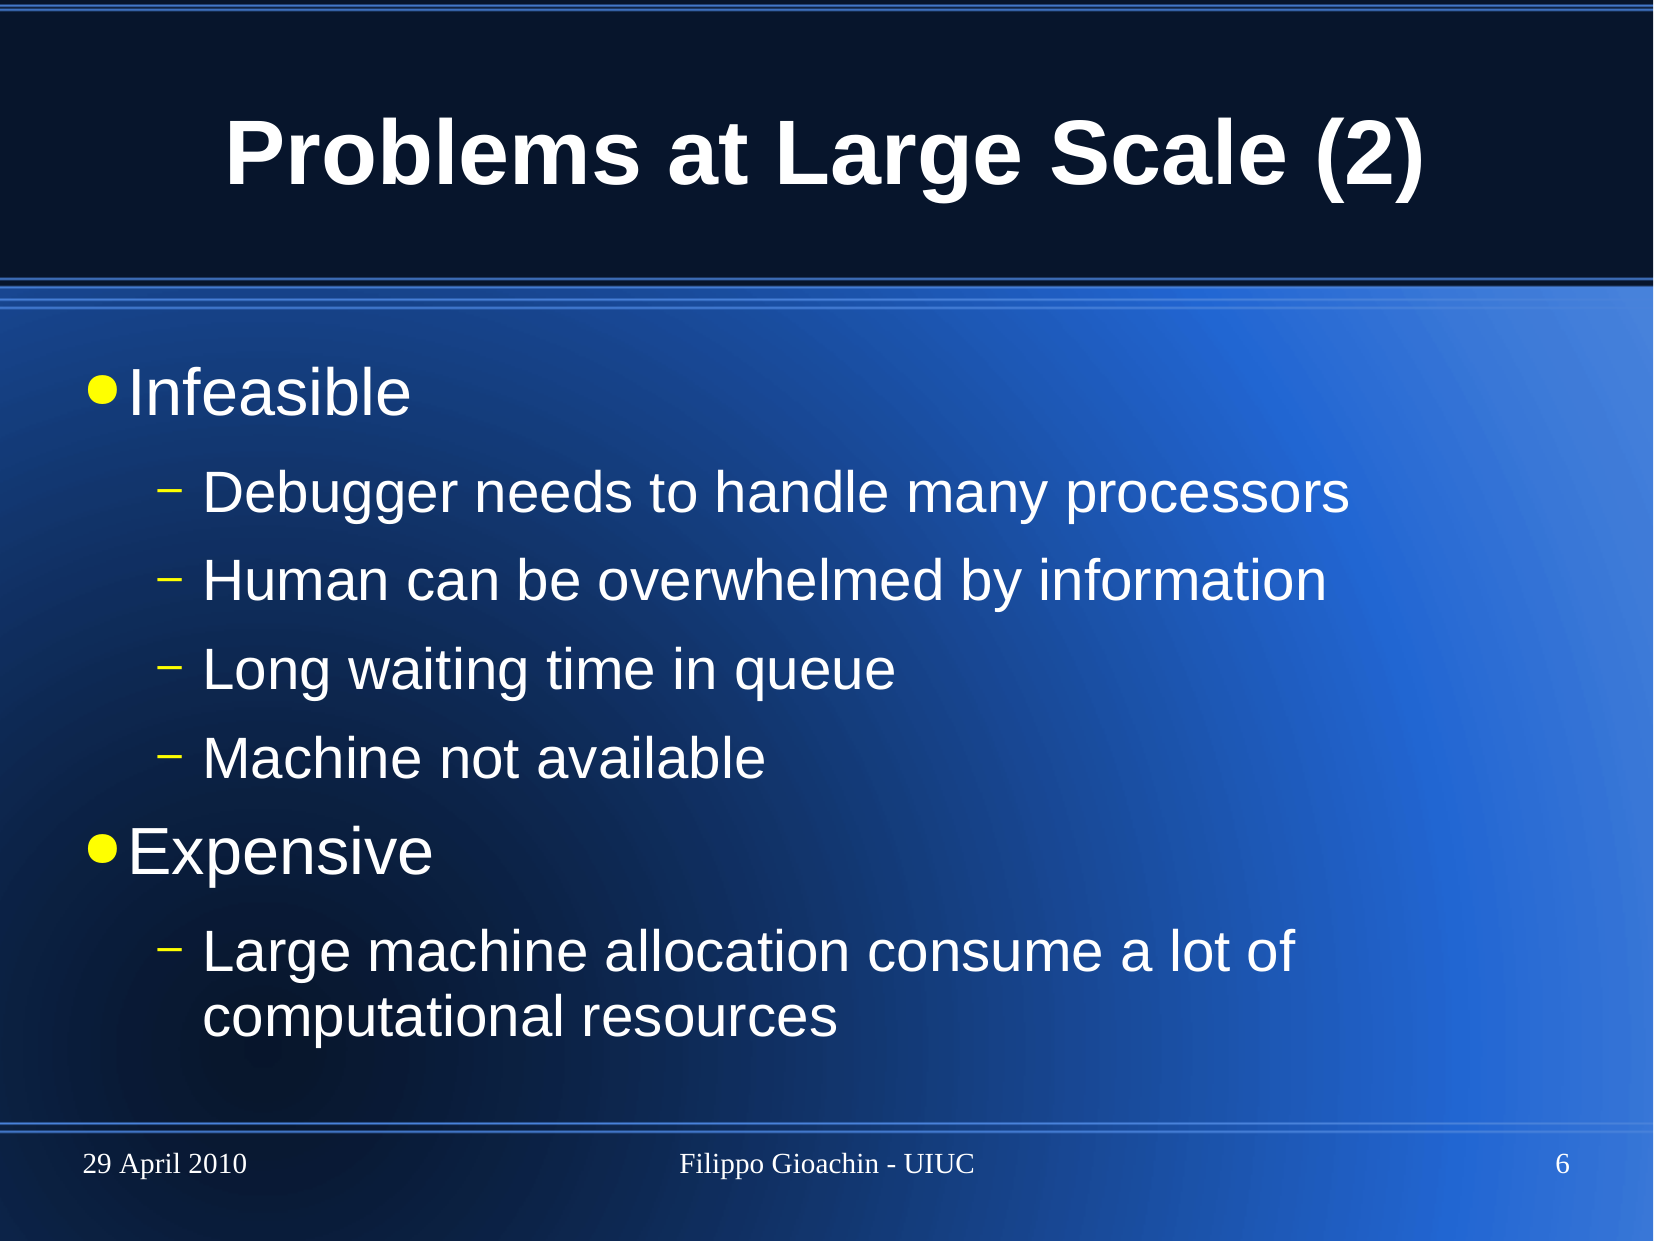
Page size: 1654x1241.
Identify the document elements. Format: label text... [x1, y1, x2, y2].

list Infeasible Debugger needs to handle many processors Human can be overwhelmed by information Long waiting time in queue Machine not available Expensive Large machine allocation consume a lot of computational resources [82, 355, 1571, 1174]
picture [0, 0, 1654, 1241]
title Problems at Large Scale (2) [82, 49, 1571, 257]
